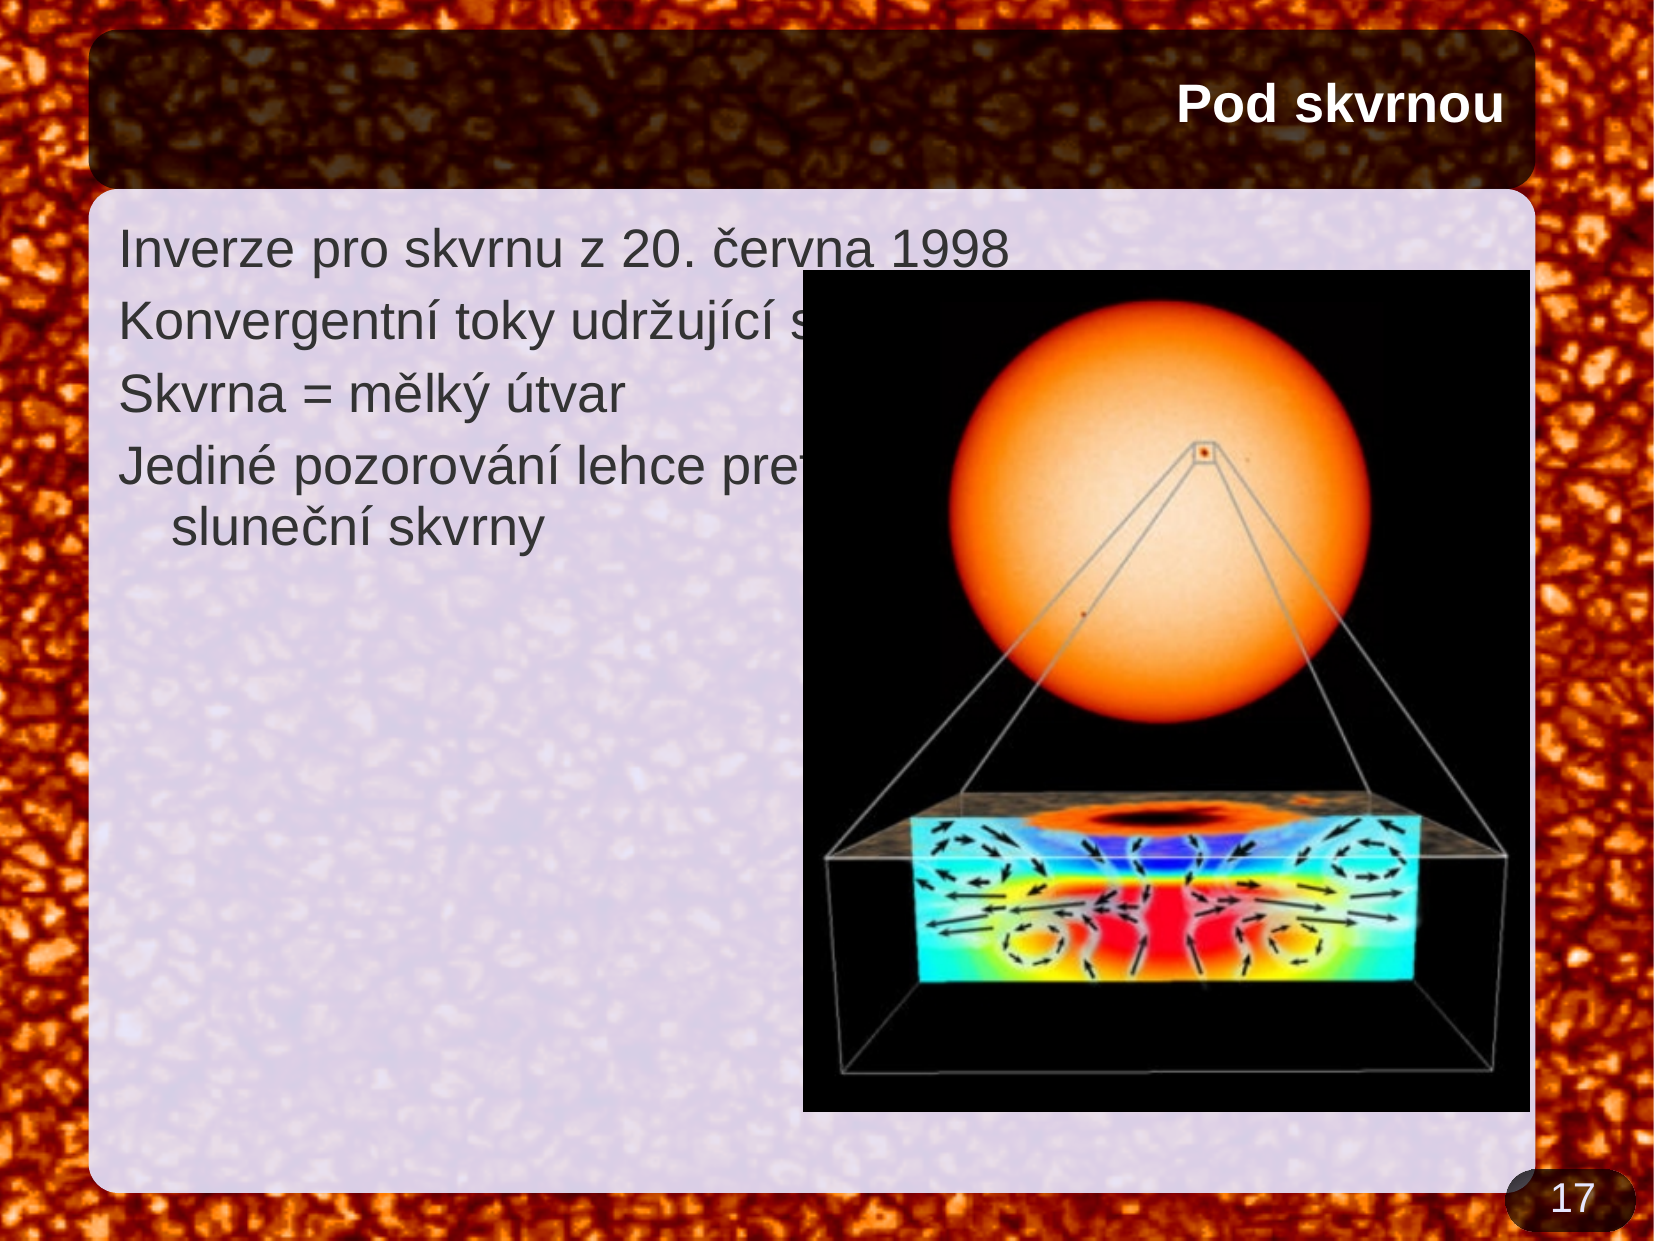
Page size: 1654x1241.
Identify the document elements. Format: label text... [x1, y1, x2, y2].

list Inverze pro skvrnu z 20. června 1998 Konvergentní toky udržující skvrnu stabilní Skvrna = mělký útvar Jediné pozorování lehce preferující svazkový model sluneční skvrny [118, 218, 781, 1164]
picture [0, 0, 1654, 1241]
title Pod skvrnou [118, 59, 1506, 148]
